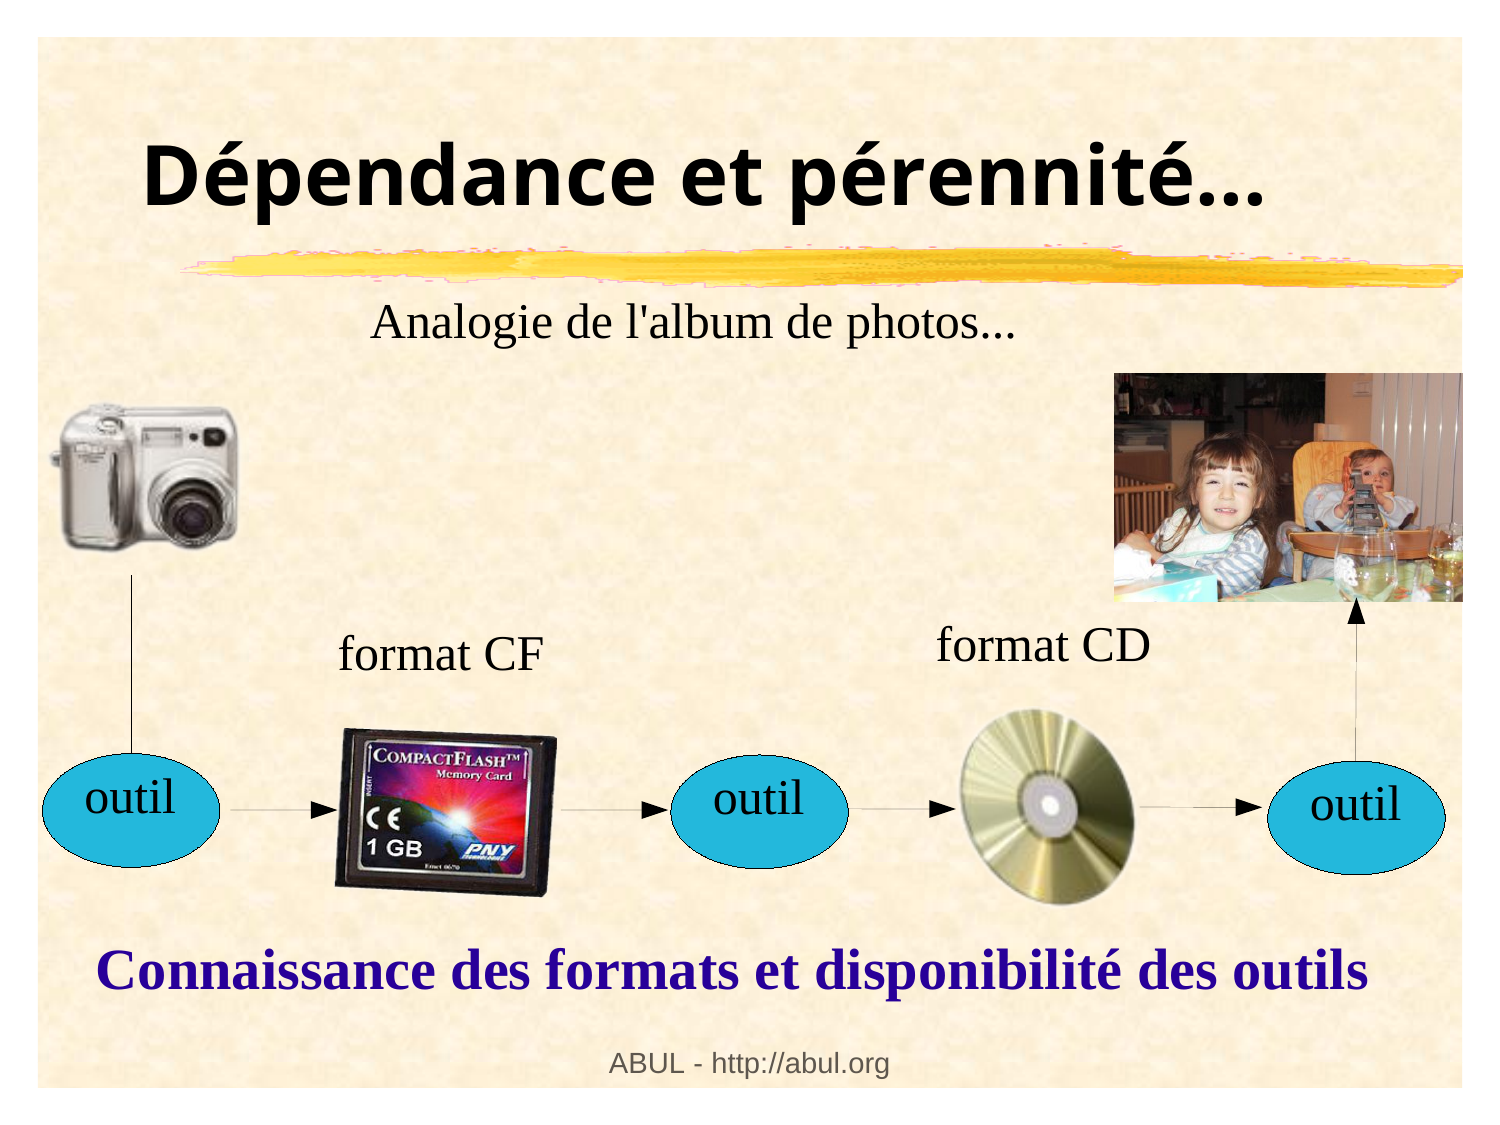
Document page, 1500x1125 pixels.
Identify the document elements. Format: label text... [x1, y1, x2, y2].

text_box [1267, 761, 1446, 875]
title Dépendance et pérennité... [125, 37, 1372, 310]
picture [37, 37, 1463, 1088]
text_box format CD [935, 617, 1192, 689]
text_box [670, 754, 849, 869]
text_box outil [712, 769, 818, 842]
text_box format CF [337, 625, 586, 698]
text_box [42, 753, 220, 868]
text_box Analogie de l'album de photos... [369, 293, 1189, 366]
text_box Connaissance des formats et disponibilité des outils [95, 937, 1463, 1046]
text_box outil [84, 768, 190, 841]
text_box outil [1309, 776, 1415, 848]
